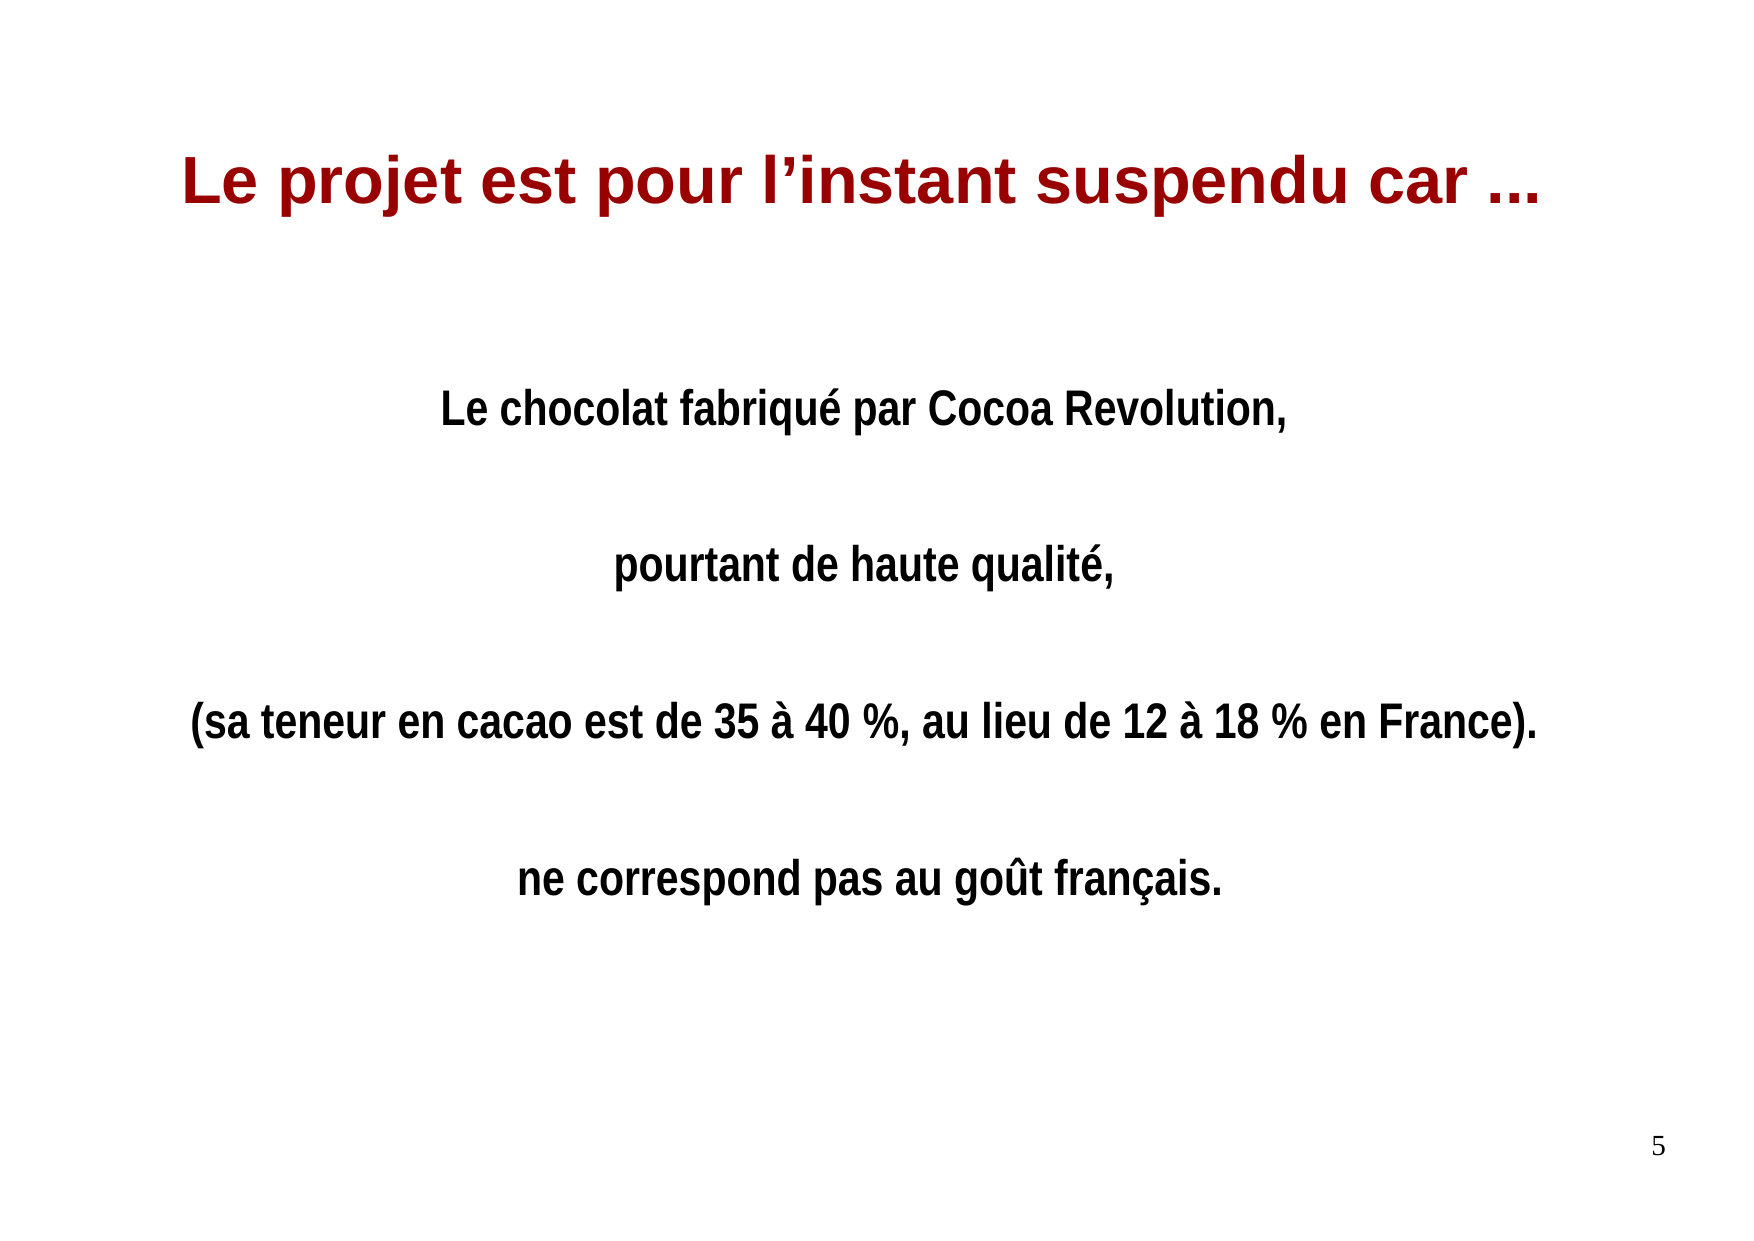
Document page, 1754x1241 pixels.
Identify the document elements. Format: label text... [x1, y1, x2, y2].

title Le projet est pour l’instant suspendu car ... [55, 76, 1634, 284]
list Le chocolat fabriqué par Cocoa Revolution, pourtant de haute qualité, (sa teneur en cacao est de 35 à 40 %, au lieu de 12 à 18 % en France). ne correspond pas au goût français. [125, 330, 1604, 1123]
